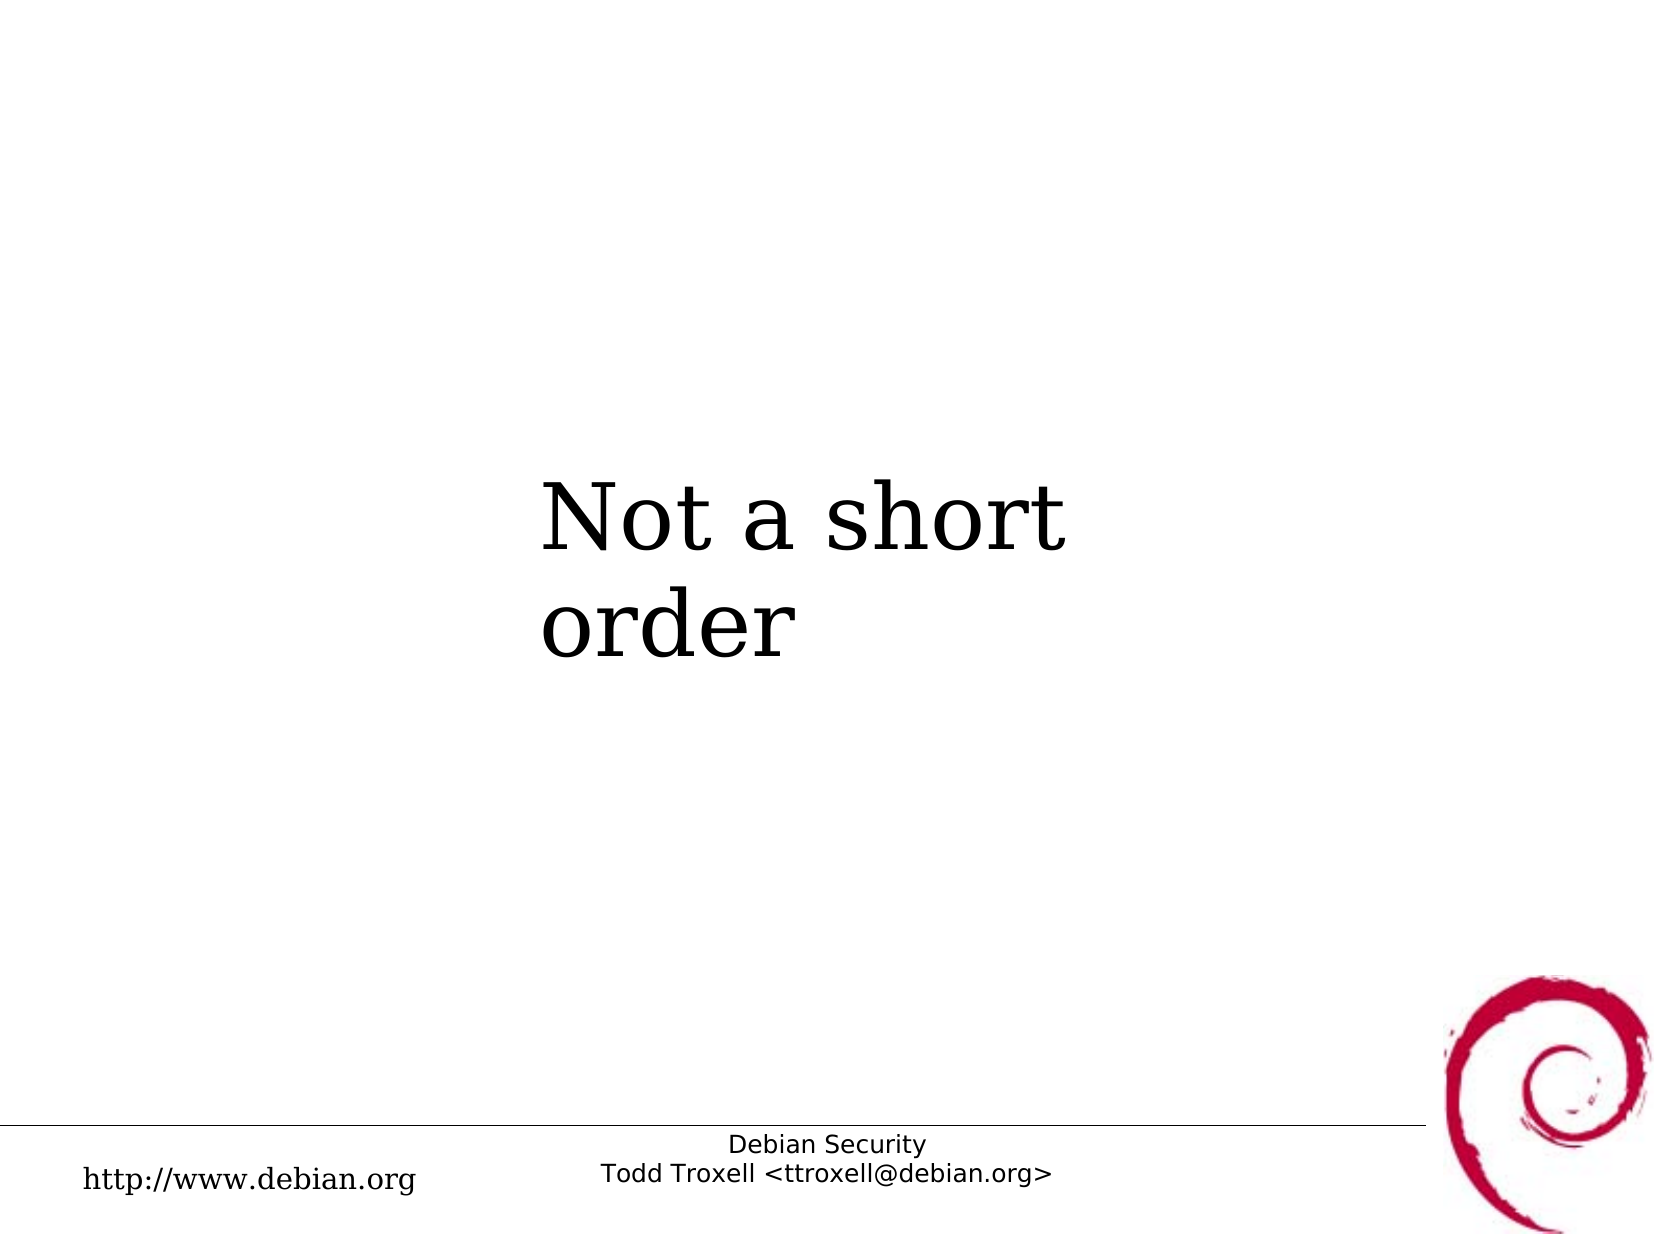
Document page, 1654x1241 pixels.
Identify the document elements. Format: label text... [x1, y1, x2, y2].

picture [1443, 975, 1654, 1234]
text_box Not a short order [525, 457, 1238, 686]
